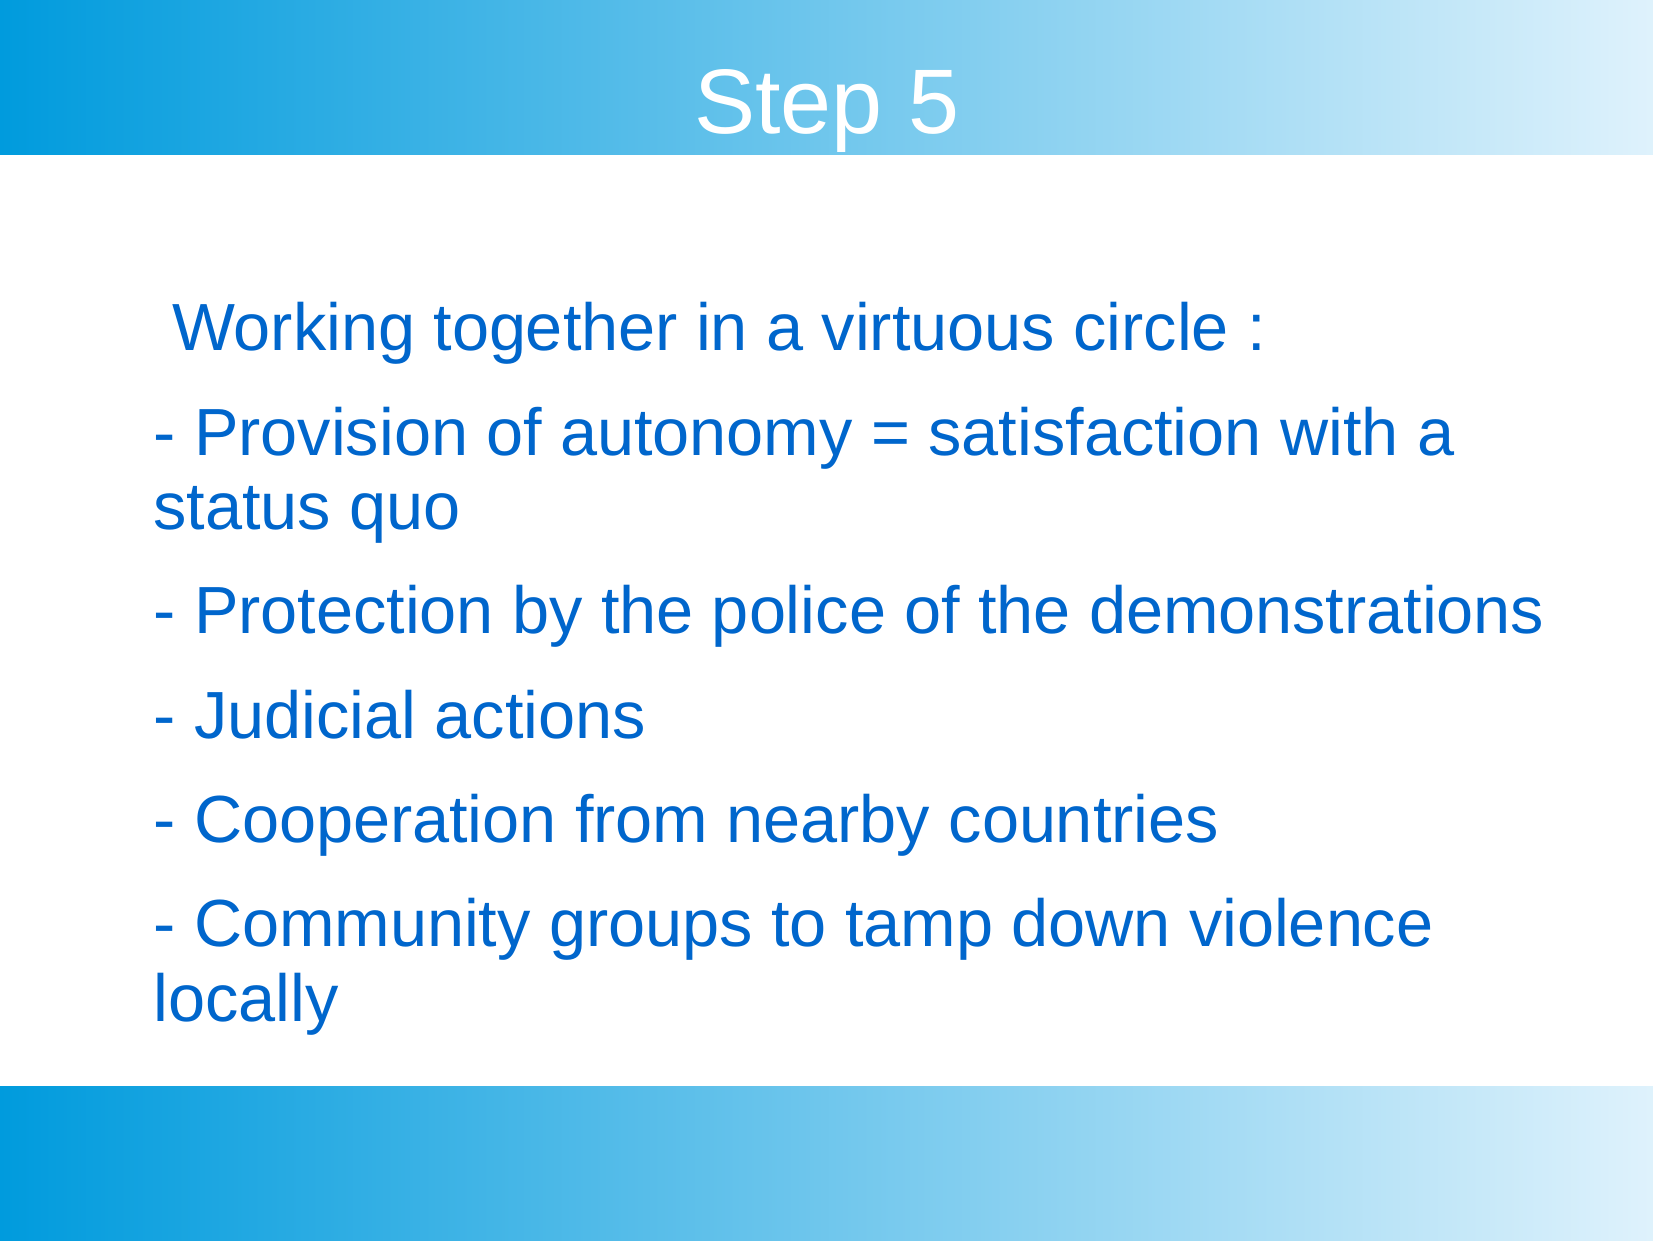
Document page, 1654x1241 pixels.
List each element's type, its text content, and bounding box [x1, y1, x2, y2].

list Working together in a virtuous circle : - Provision of autonomy = satisfaction with a status quo - Protection by the police of the demonstrations - Judicial actions - Cooperation from nearby countries - Community groups to tamp down violence locally [82, 290, 1571, 1010]
title Step 5 [82, 49, 1571, 155]
